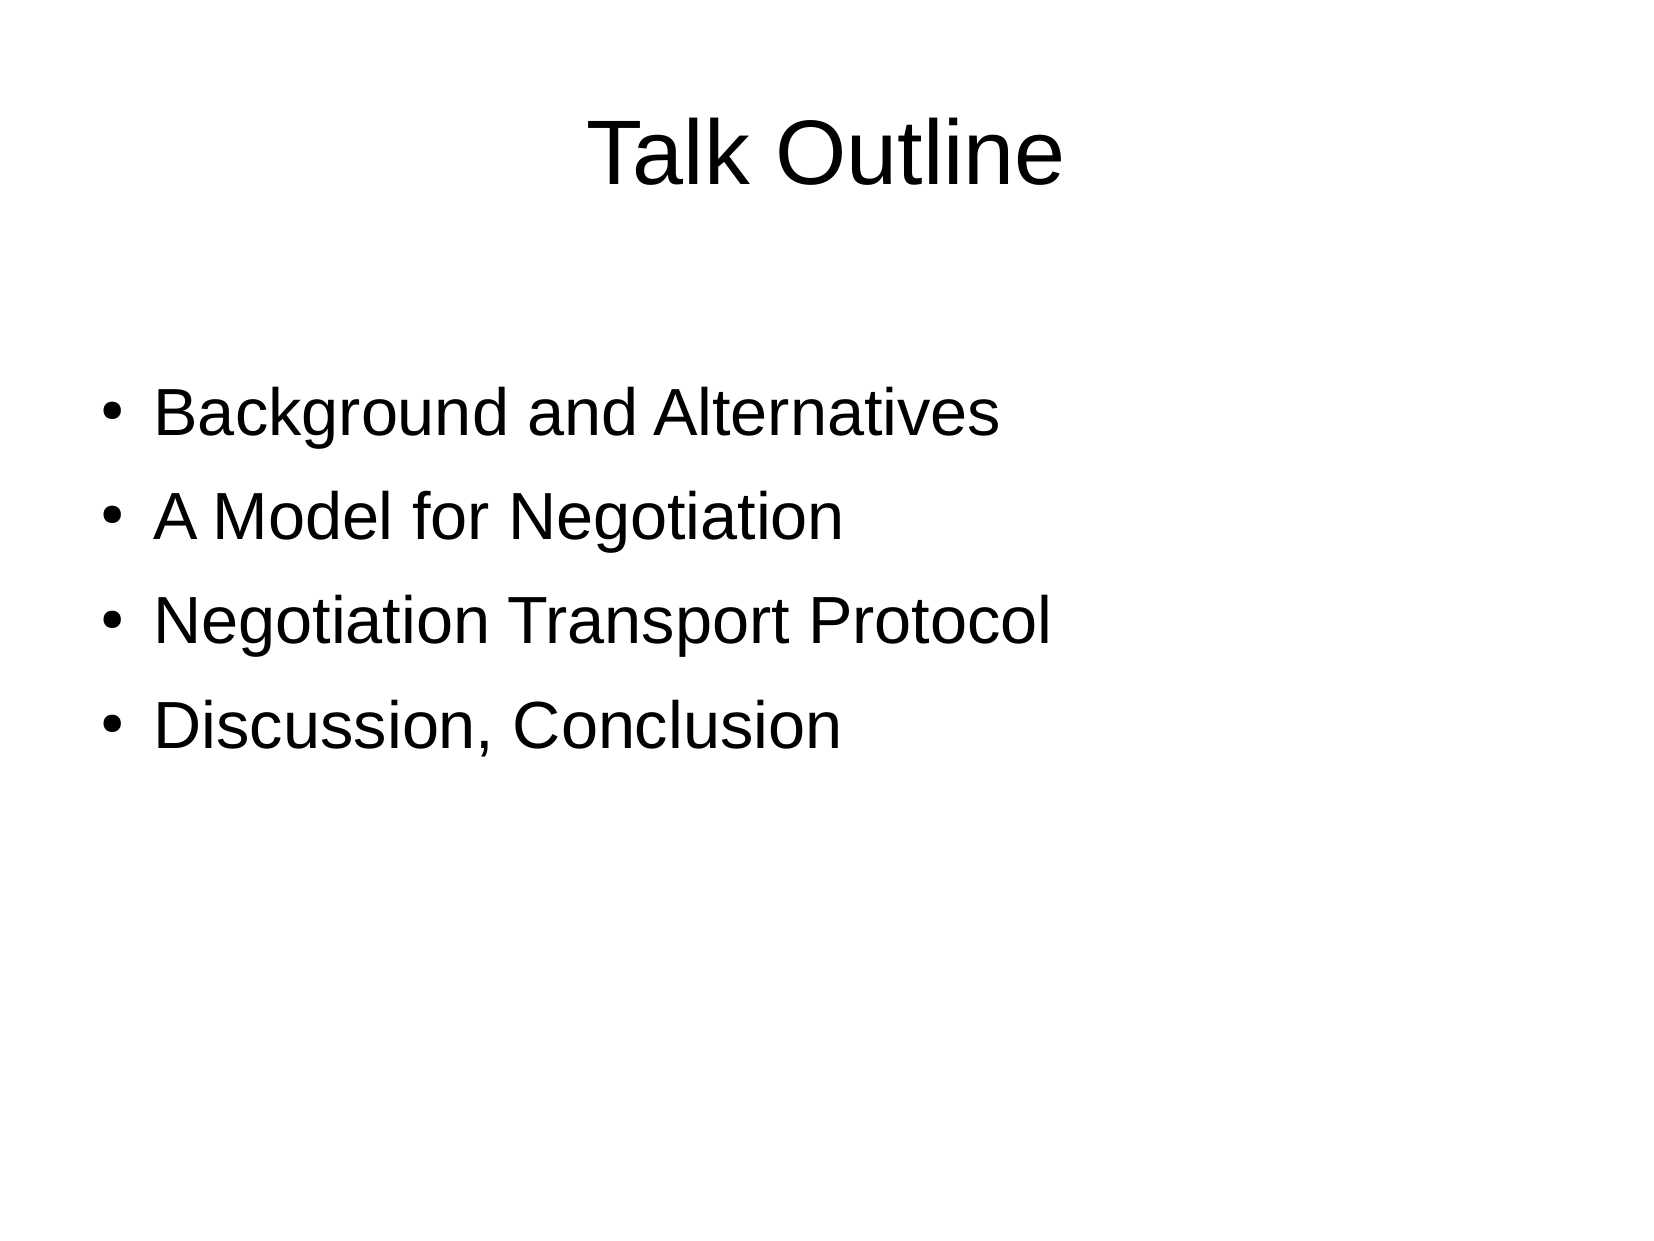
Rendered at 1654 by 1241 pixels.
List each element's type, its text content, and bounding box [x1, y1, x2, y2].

list Background and Alternatives A Model for Negotiation Negotiation Transport Protocol Discussion, Conclusion [82, 375, 1571, 1094]
title Talk Outline [82, 56, 1571, 250]
